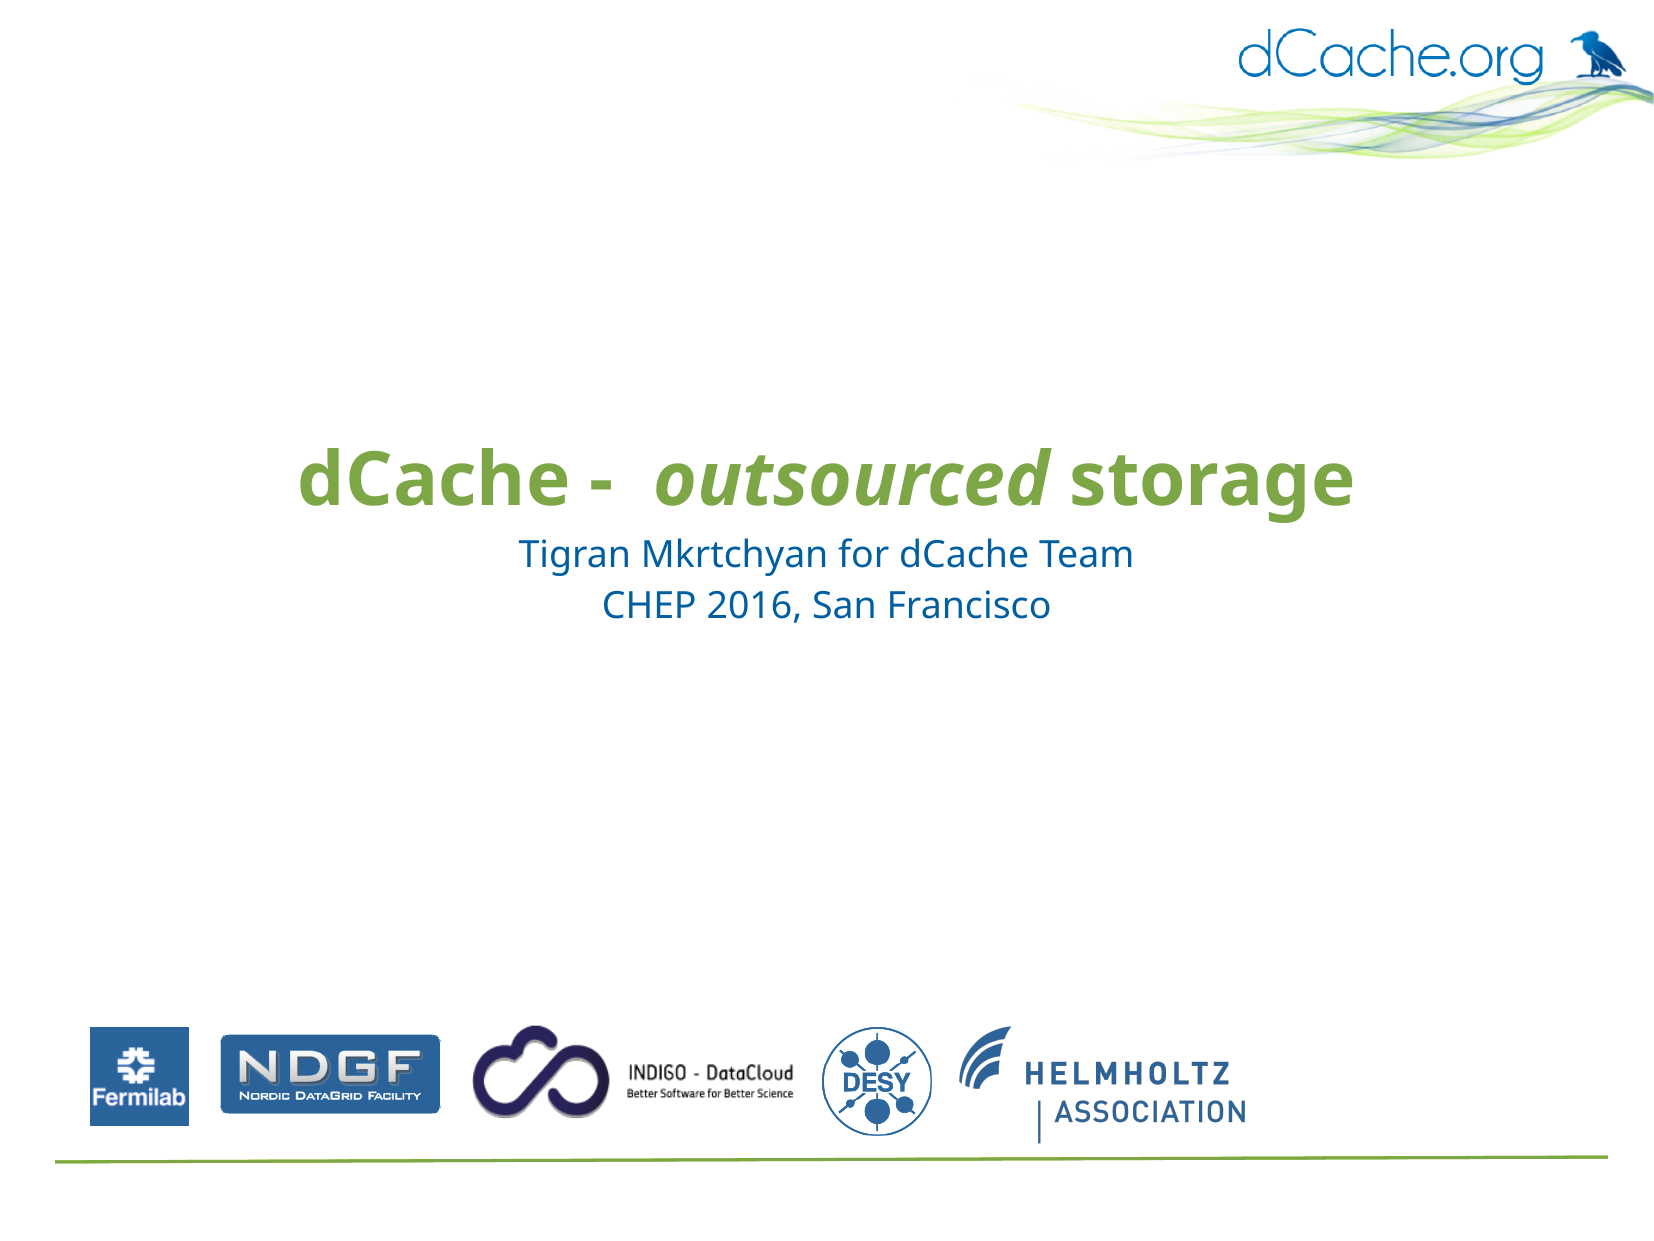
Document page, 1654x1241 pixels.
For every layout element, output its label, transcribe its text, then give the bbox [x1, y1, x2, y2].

picture [204, 1008, 811, 1139]
picture [90, 1027, 189, 1126]
picture [956, 16, 1654, 169]
text_box dCache - outsourced storage Tigran Mkrtchyan for dCache Team CHEP 2016, San Francisco [0, 417, 1654, 638]
picture [945, 1015, 1259, 1155]
picture [822, 1027, 932, 1136]
